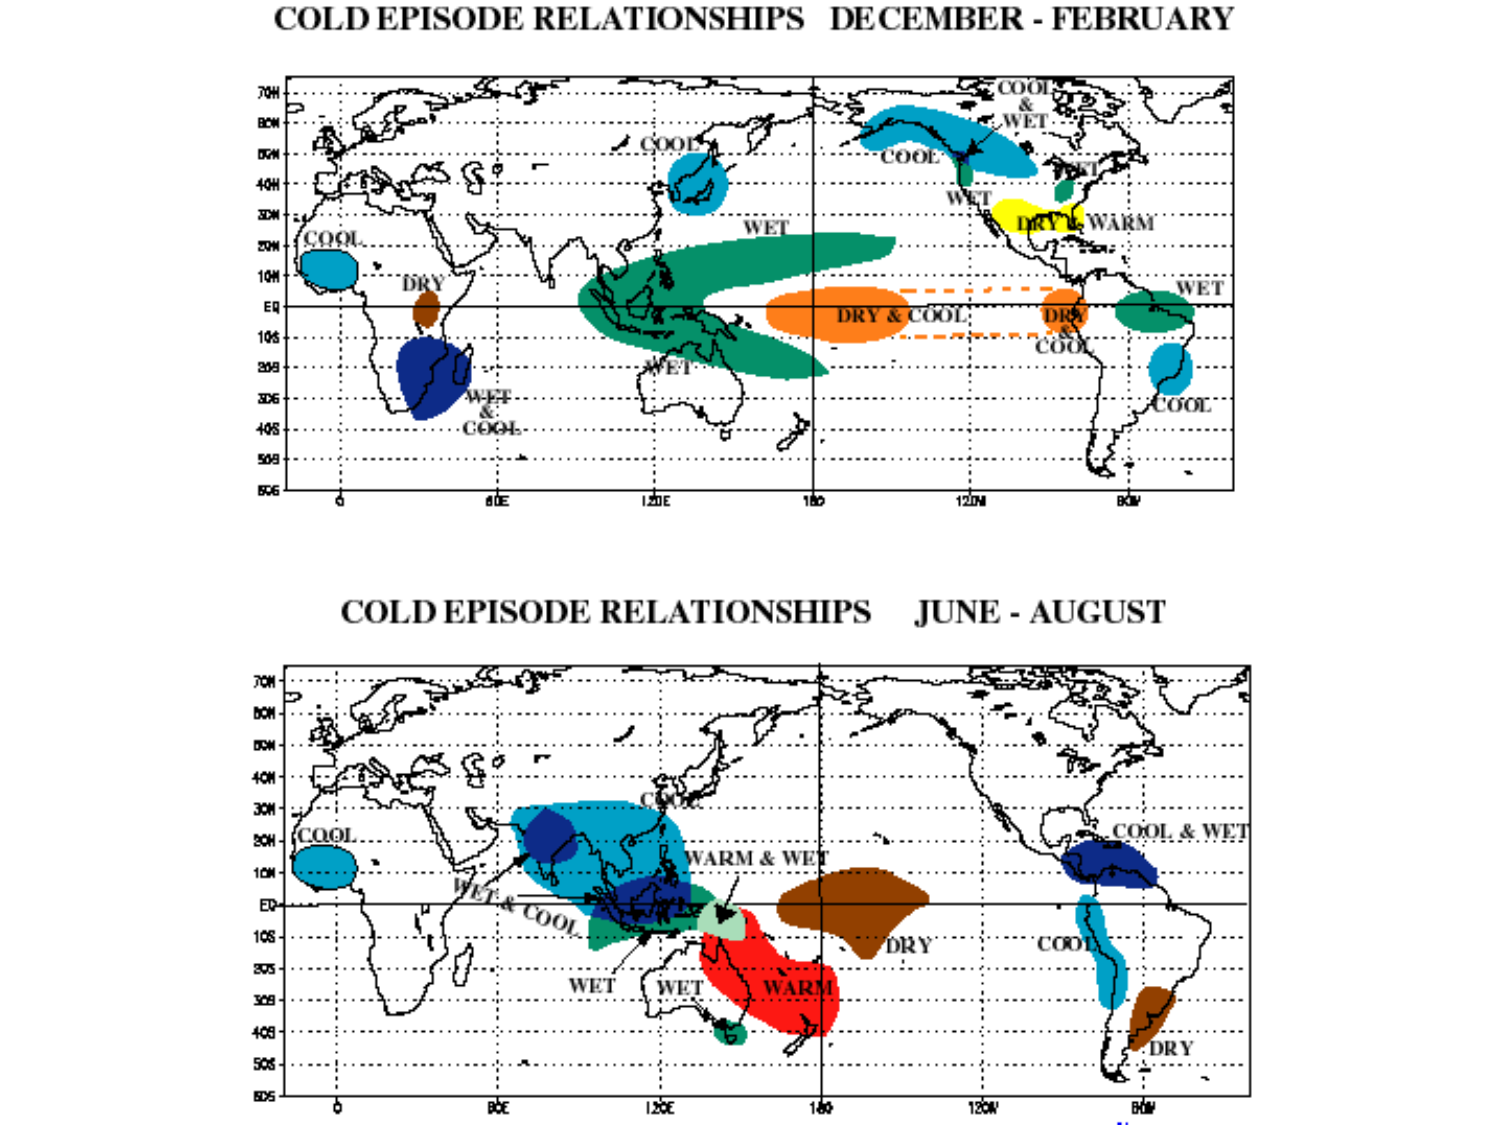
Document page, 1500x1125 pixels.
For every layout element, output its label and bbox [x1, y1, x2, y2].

picture [242, 0, 1258, 1125]
